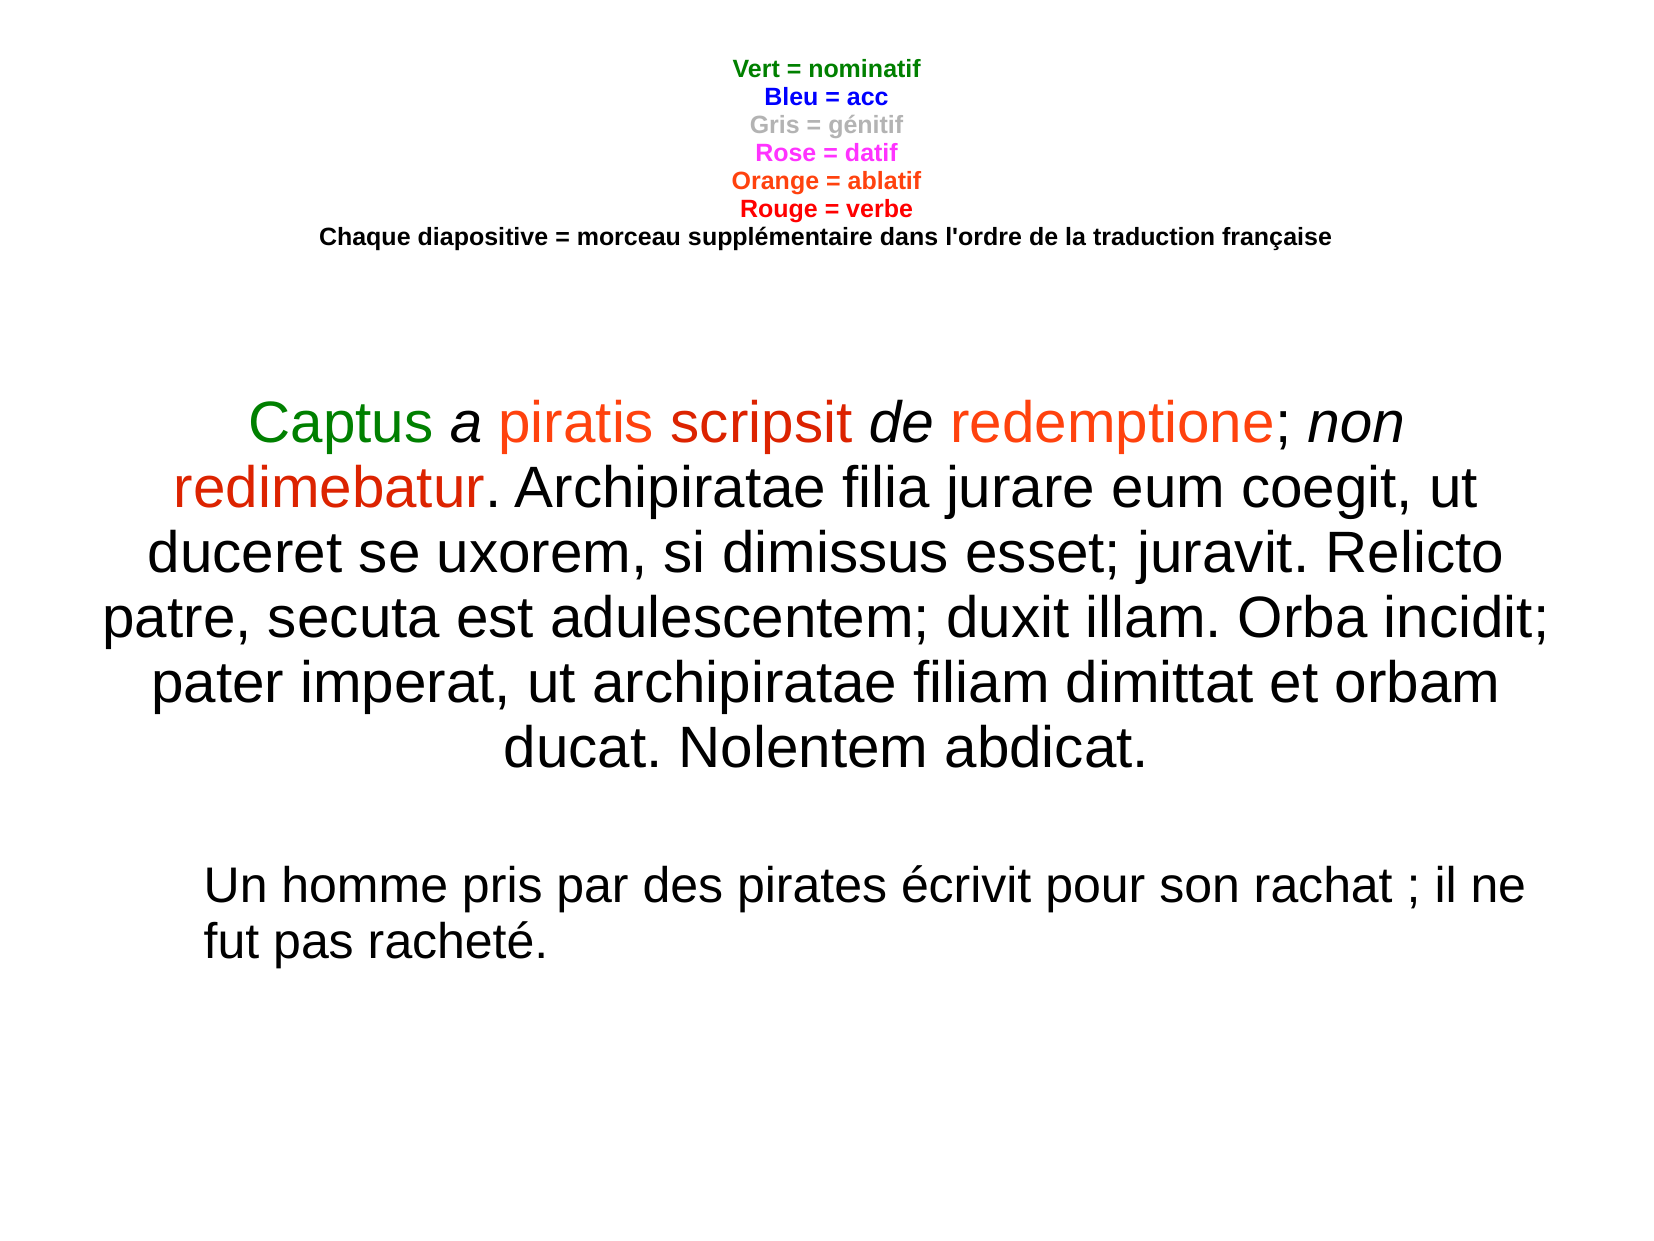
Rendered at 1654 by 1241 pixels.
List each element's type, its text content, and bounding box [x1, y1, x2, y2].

subtitle Captus a piratis scripsit de redemptione; non redimebatur. Archipiratae filia jurare eum coegit, ut duceret se uxorem, si dimissus esset; juravit. Relicto patre, secuta est adulescentem; duxit illam. Orba incidit; pater imperat, ut archipiratae filiam dimittat et orbam ducat. Nolentem abdicat. [82, 318, 1571, 851]
title Vert = nominatif Bleu = acc Gris = génitif Rose = datif Orange = ablatif Rouge = verbe Chaque diapositive = morceau supplémentaire dans l'ordre de la traduction française [82, 49, 1571, 257]
text_box Un homme pris par des pirates écrivit pour son rachat ; il ne fut pas racheté. [188, 850, 1571, 977]
